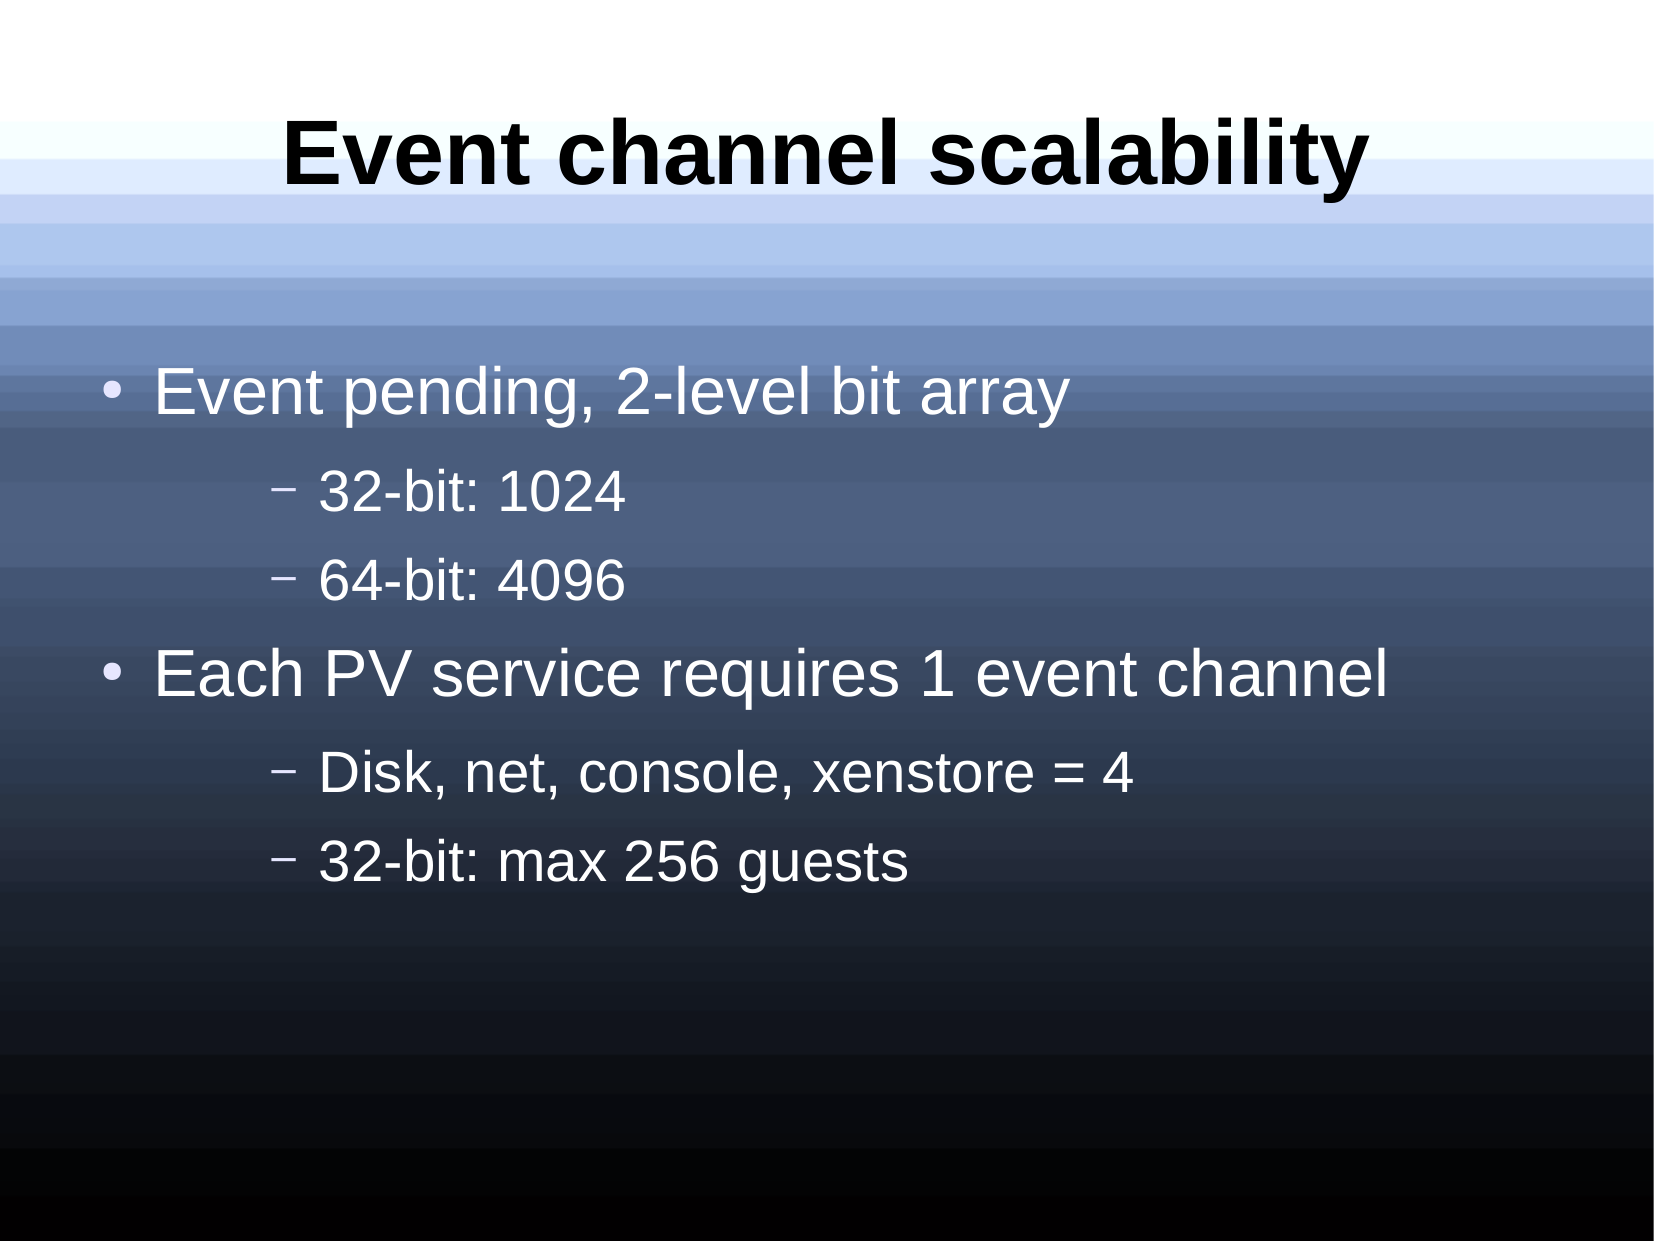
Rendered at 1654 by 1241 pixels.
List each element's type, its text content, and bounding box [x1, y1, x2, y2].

picture [0, 0, 1654, 1241]
list Event pending, 2-level bit array 32-bit: 1024 64-bit: 4096 Each PV service requires 1 event channel Disk, net, console, xenstore = 4 32-bit: max 256 guests [82, 354, 1571, 1074]
title Event channel scalability [82, 49, 1571, 257]
